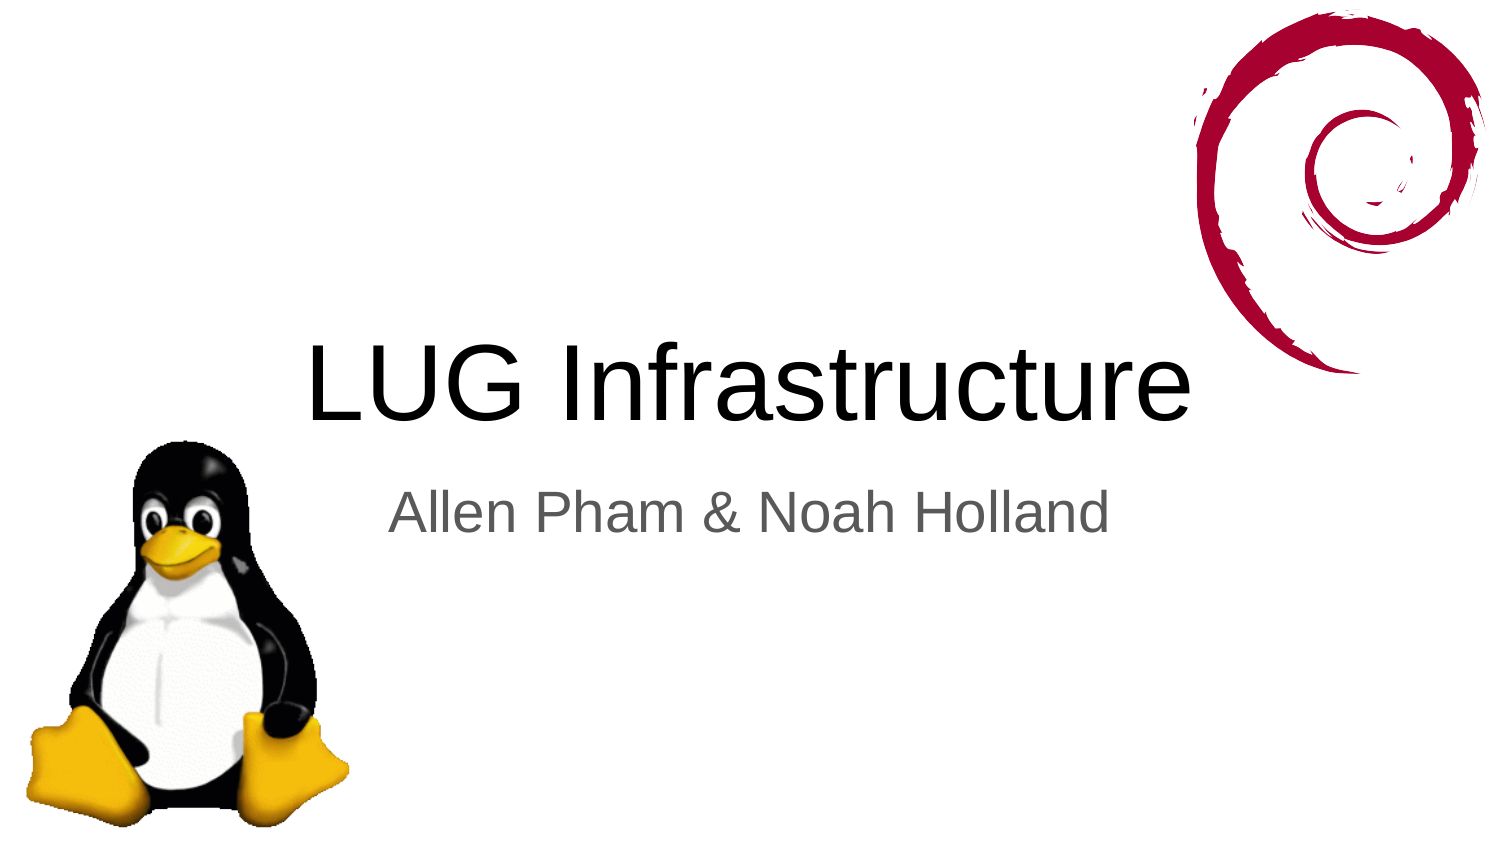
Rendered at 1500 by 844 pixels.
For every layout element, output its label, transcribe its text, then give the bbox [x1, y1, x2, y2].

subtitle Allen Pham & Noah Holland [360, 464, 1449, 595]
title LUG Infrastructure [51, 122, 1449, 459]
picture [16, 430, 360, 838]
picture [1194, 9, 1486, 374]
